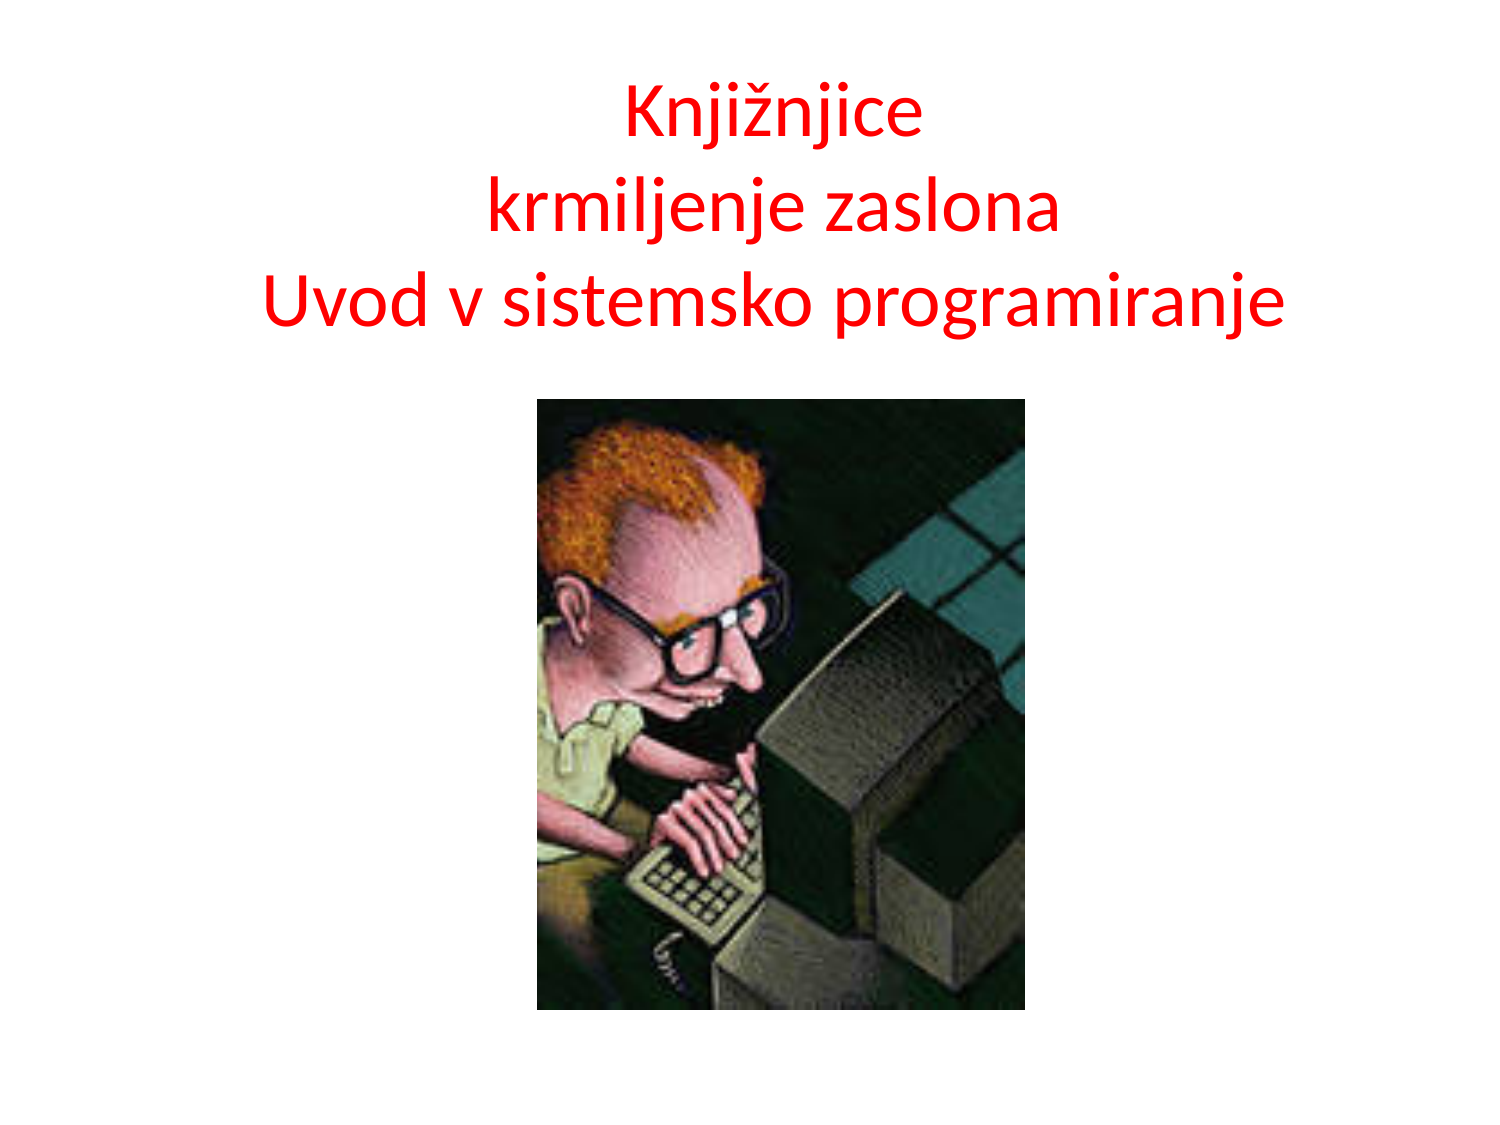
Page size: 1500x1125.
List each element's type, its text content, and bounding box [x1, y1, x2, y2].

picture [537, 399, 1025, 1010]
title Knjižnjice krmiljenje zaslona Uvod v sistemsko programiranje [137, 50, 1413, 350]
